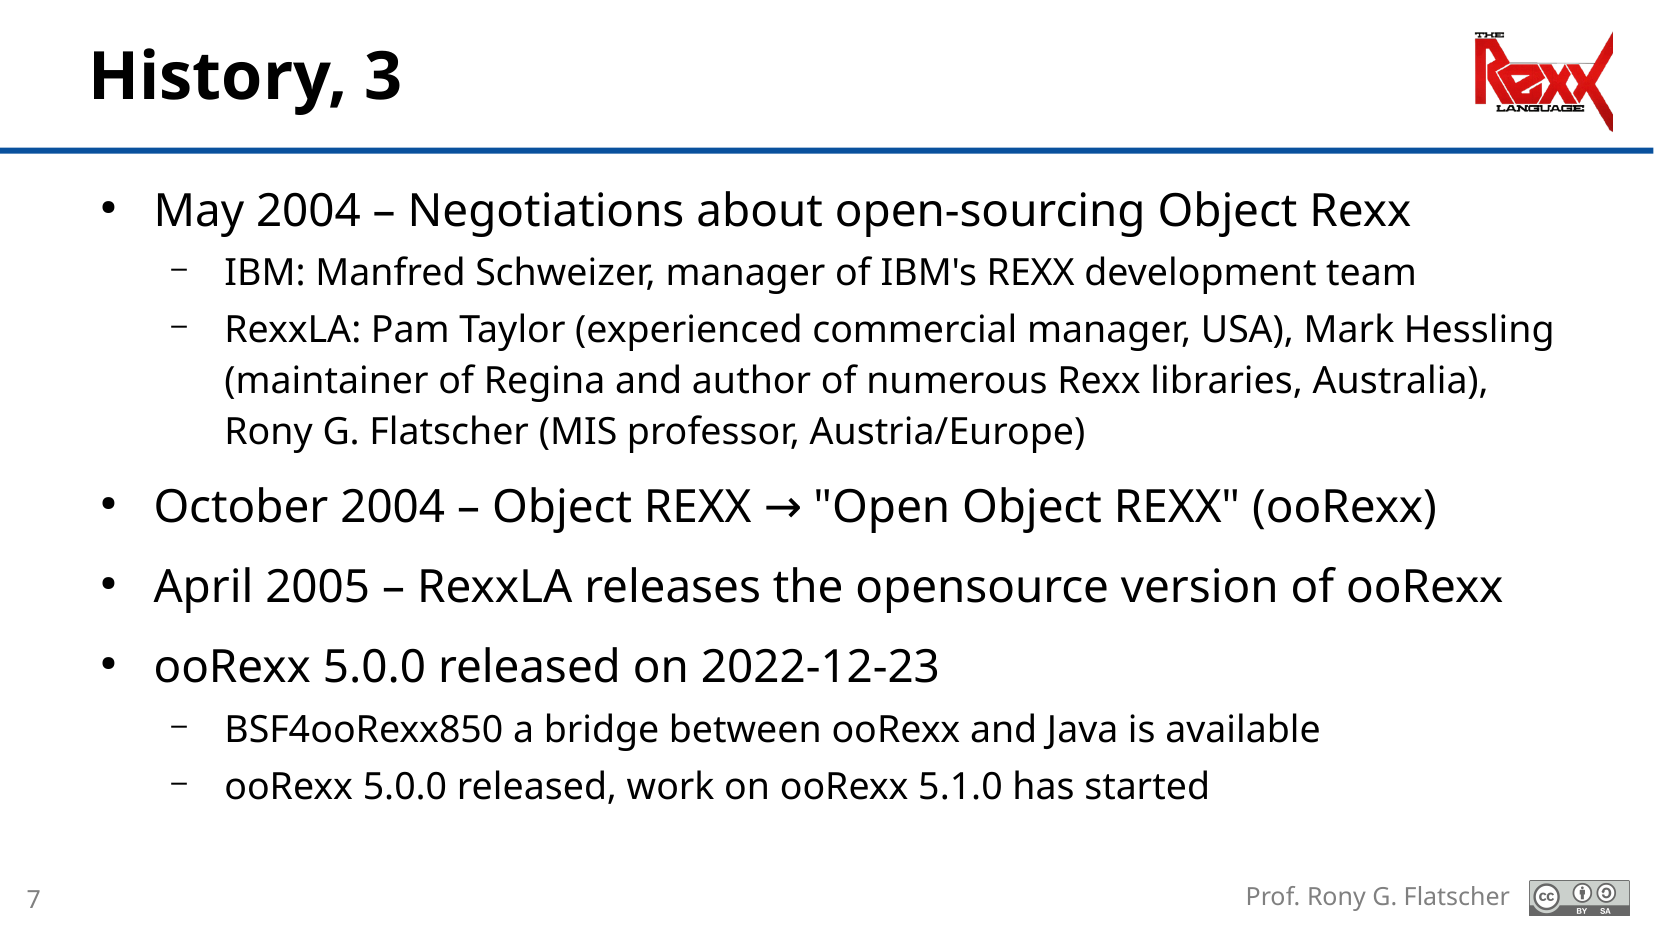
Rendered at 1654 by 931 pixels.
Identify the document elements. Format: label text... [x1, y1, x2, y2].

title History, 3 [29, 0, 1654, 148]
list May 2004 – Negotiations about open-sourcing Object Rexx IBM: Manfred Schweizer, manager of IBM's REXX development team RexxLA: Pam Taylor (experienced commercial manager, USA), Mark Hessling (maintainer of Regina and author of numerous Rexx libraries, Australia), Rony G. Flatscher (MIS professor, Austria/Europe) October 2004 – Object REXX → "Open Object REXX" (ooRexx) April 2005 – RexxLA releases the opensource version of ooRexx ooRexx 5.0.0 released on 2022-12-23 BSF4ooRexx850 a bridge between ooRexx and Java is available ooRexx 5.0.0 released, work on ooRexx 5.1.0 has started [82, 177, 1571, 827]
